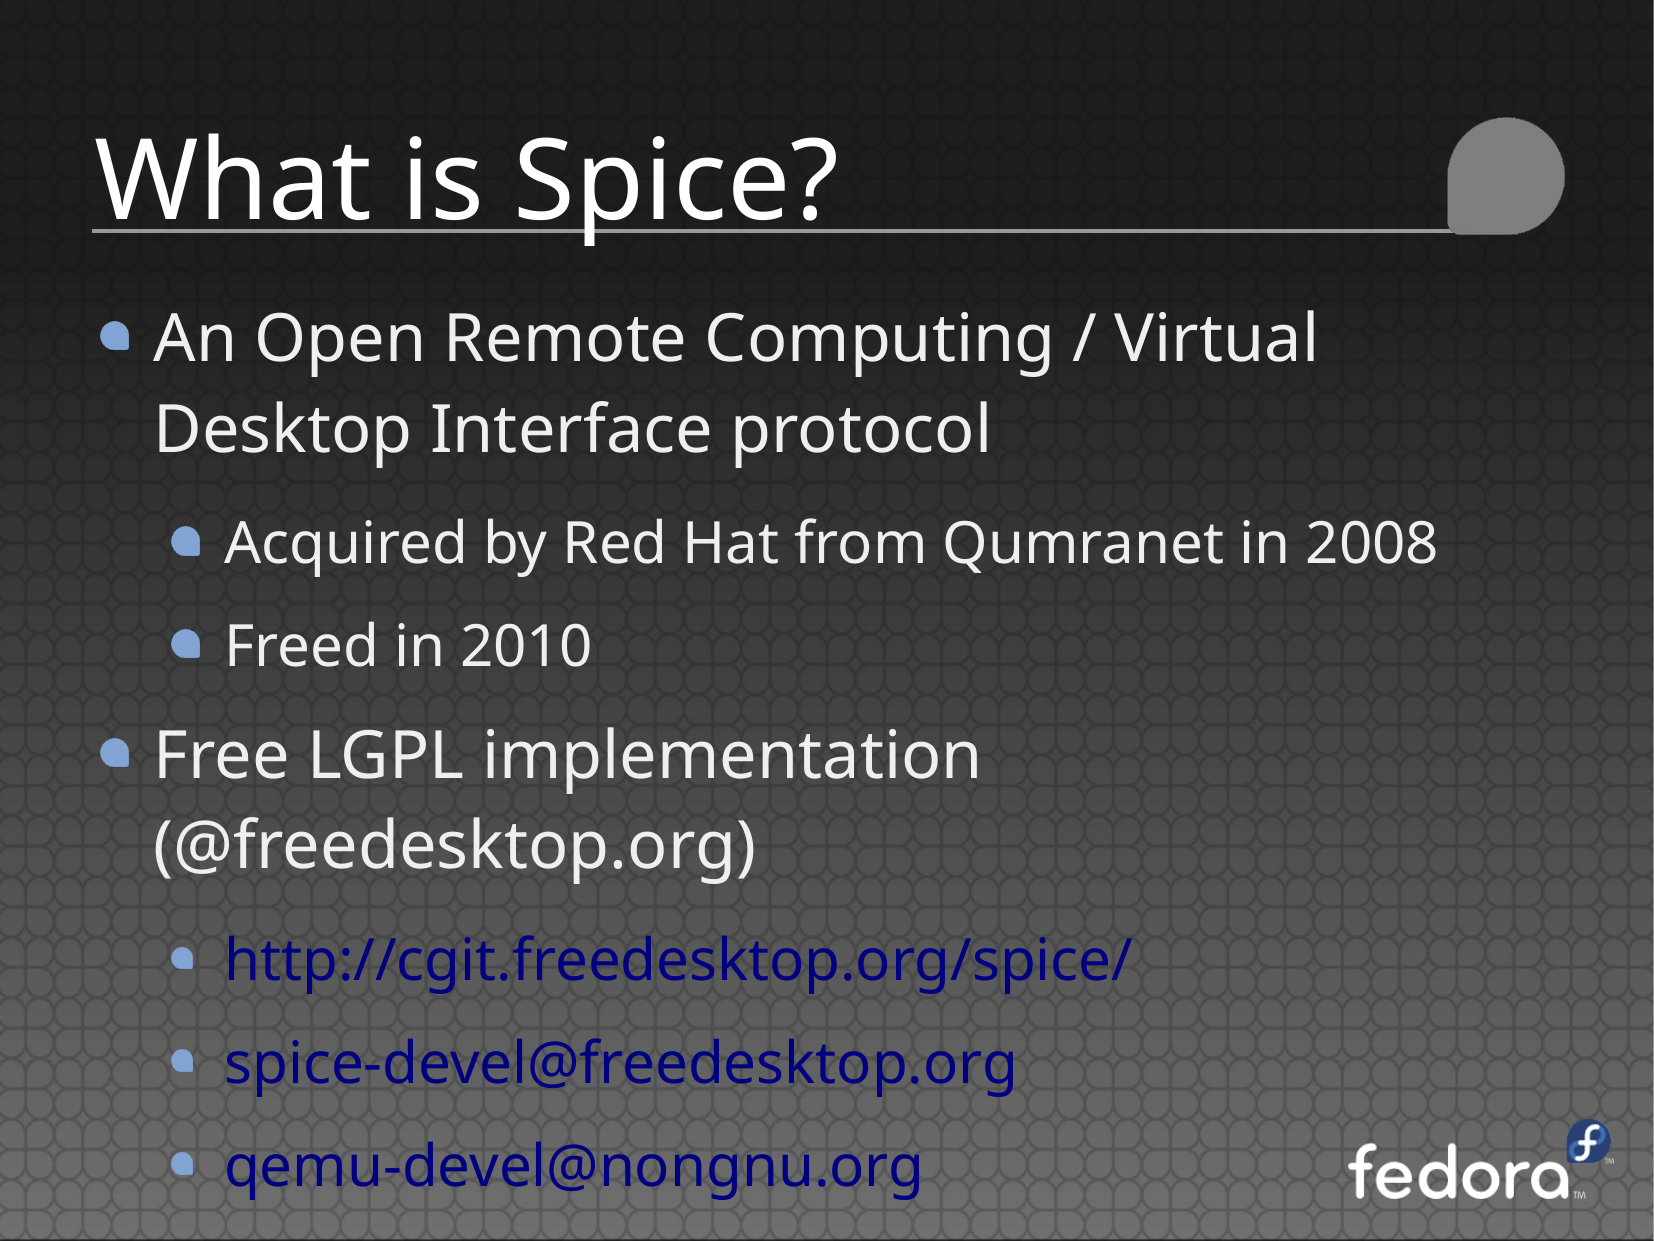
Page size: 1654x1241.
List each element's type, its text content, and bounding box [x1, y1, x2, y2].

picture [0, 0, 1654, 1241]
title What is Spice? [94, 100, 1426, 251]
list An Open Remote Computing / Virtual Desktop Interface protocol Acquired by Red Hat from Qumranet in 2008 Freed in 2010 Free LGPL implementation (@freedesktop.org) http://cgit.freedesktop.org/spice/ spice-devel@freedesktop.org qemu-devel@nongnu.org [82, 290, 1571, 1094]
